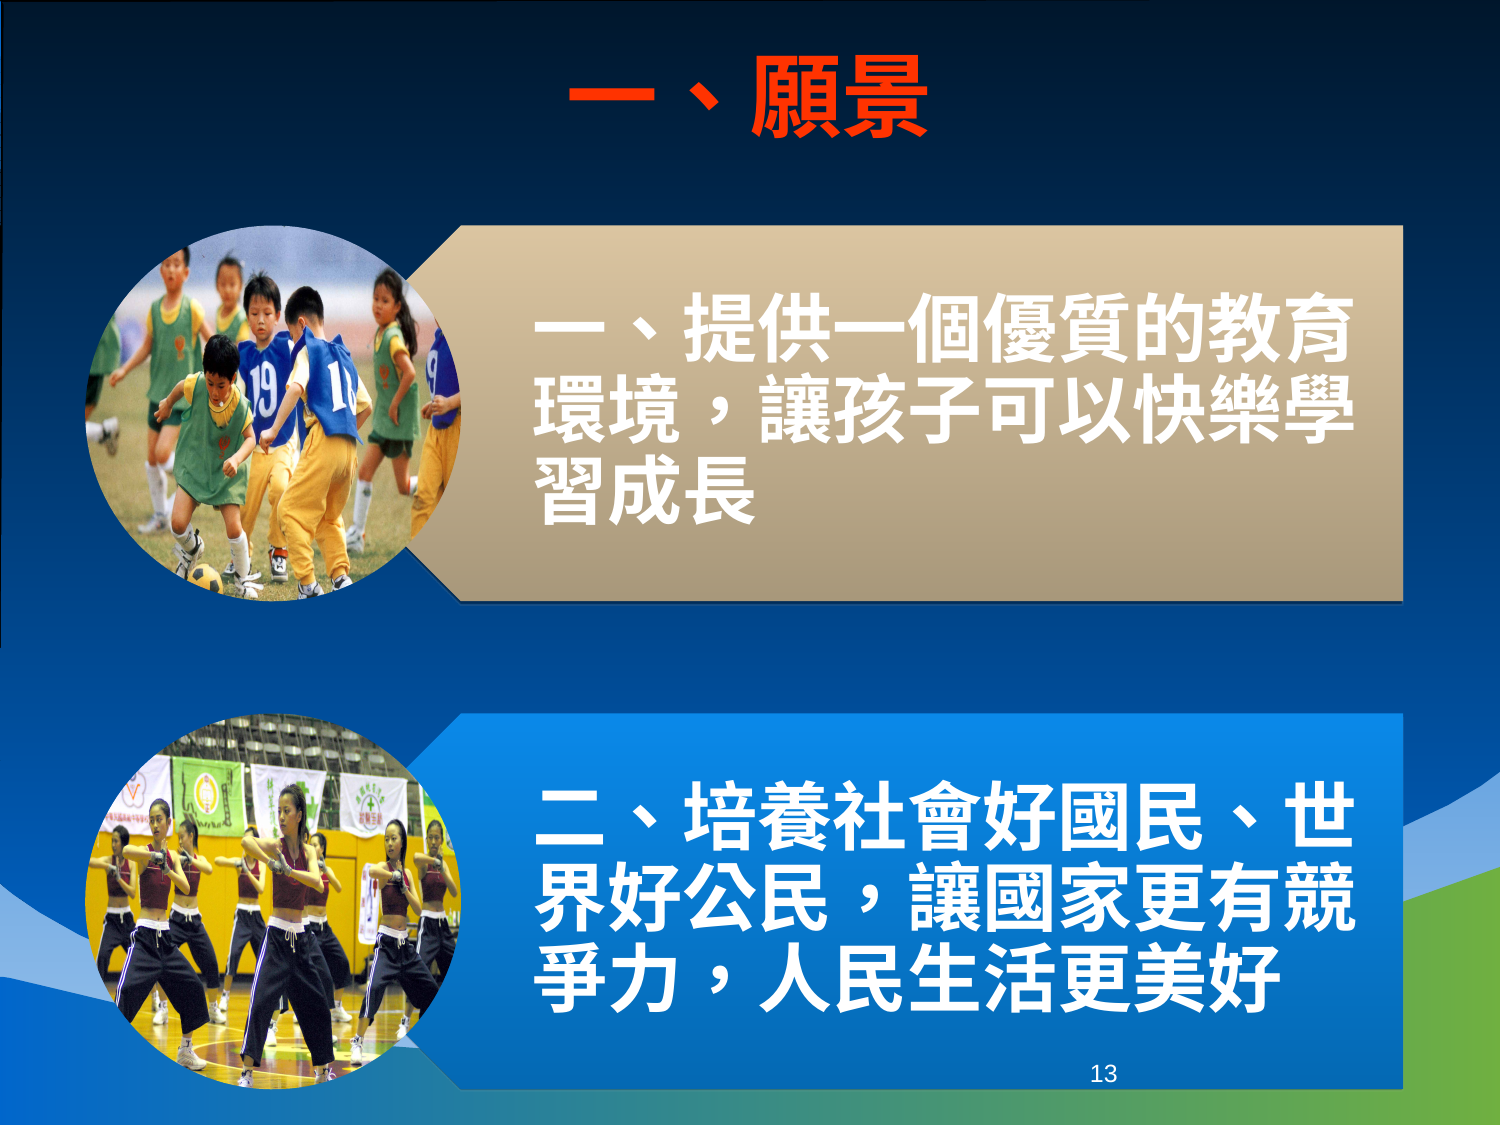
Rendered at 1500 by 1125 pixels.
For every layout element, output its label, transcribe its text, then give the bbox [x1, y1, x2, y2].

text_box 一、願景 [112, 0, 1388, 187]
text_box 二、培養社會好國民、世界好公民，讓國家更有競爭力，人民生活更美好 [406, 713, 1404, 1090]
text_box 一、提供一個優質的教育環境，讓孩子可以快樂學習成長 [406, 225, 1404, 602]
text_box 13 [1074, 1042, 1426, 1103]
text_box [85, 713, 461, 1090]
text_box [85, 225, 461, 602]
